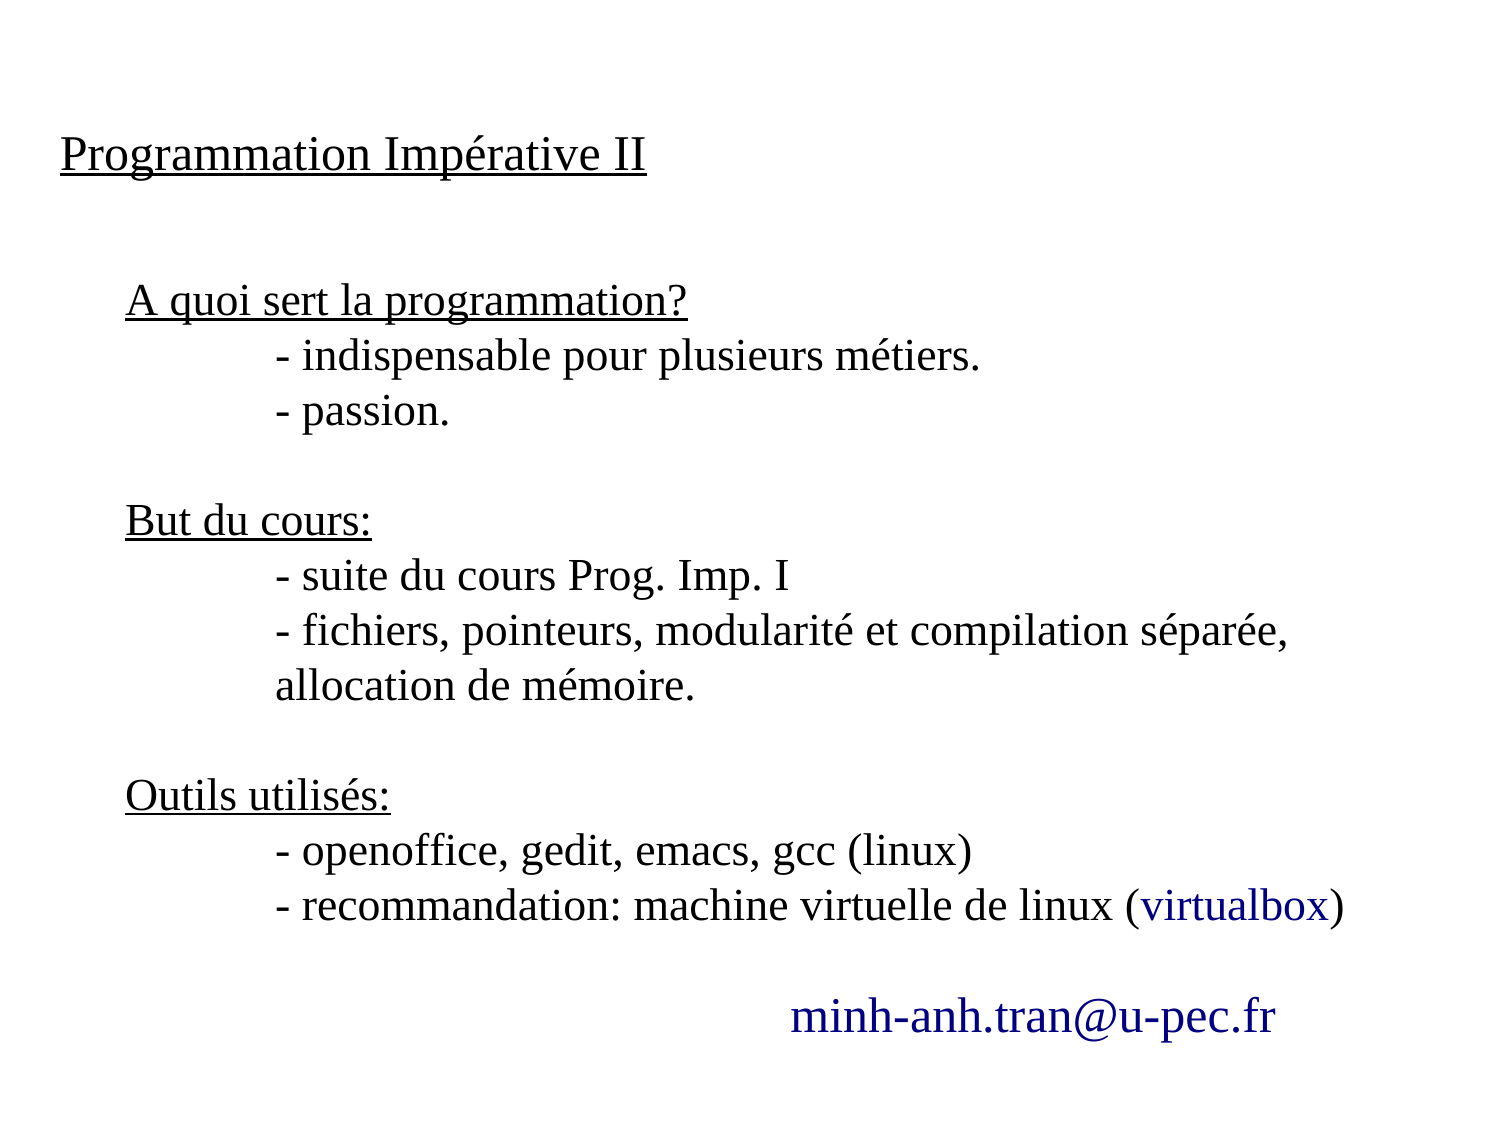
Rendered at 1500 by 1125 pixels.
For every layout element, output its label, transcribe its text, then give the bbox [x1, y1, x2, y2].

text_box A quoi sert la programmation? - indispensable pour plusieurs métiers. - passion. But du cours: - suite du cours Prog. Imp. I - fichiers, pointeurs, modularité et compilation séparée, allocation de mémoire. Outils utilisés: - openoffice, gedit, emacs, gcc (linux) - recommandation: machine virtuelle de linux (virtualbox) [110, 262, 1461, 937]
text_box Programmation Impérative II [45, 112, 721, 188]
text_box minh-anh.tran@u-pec.fr [775, 975, 1451, 1050]
